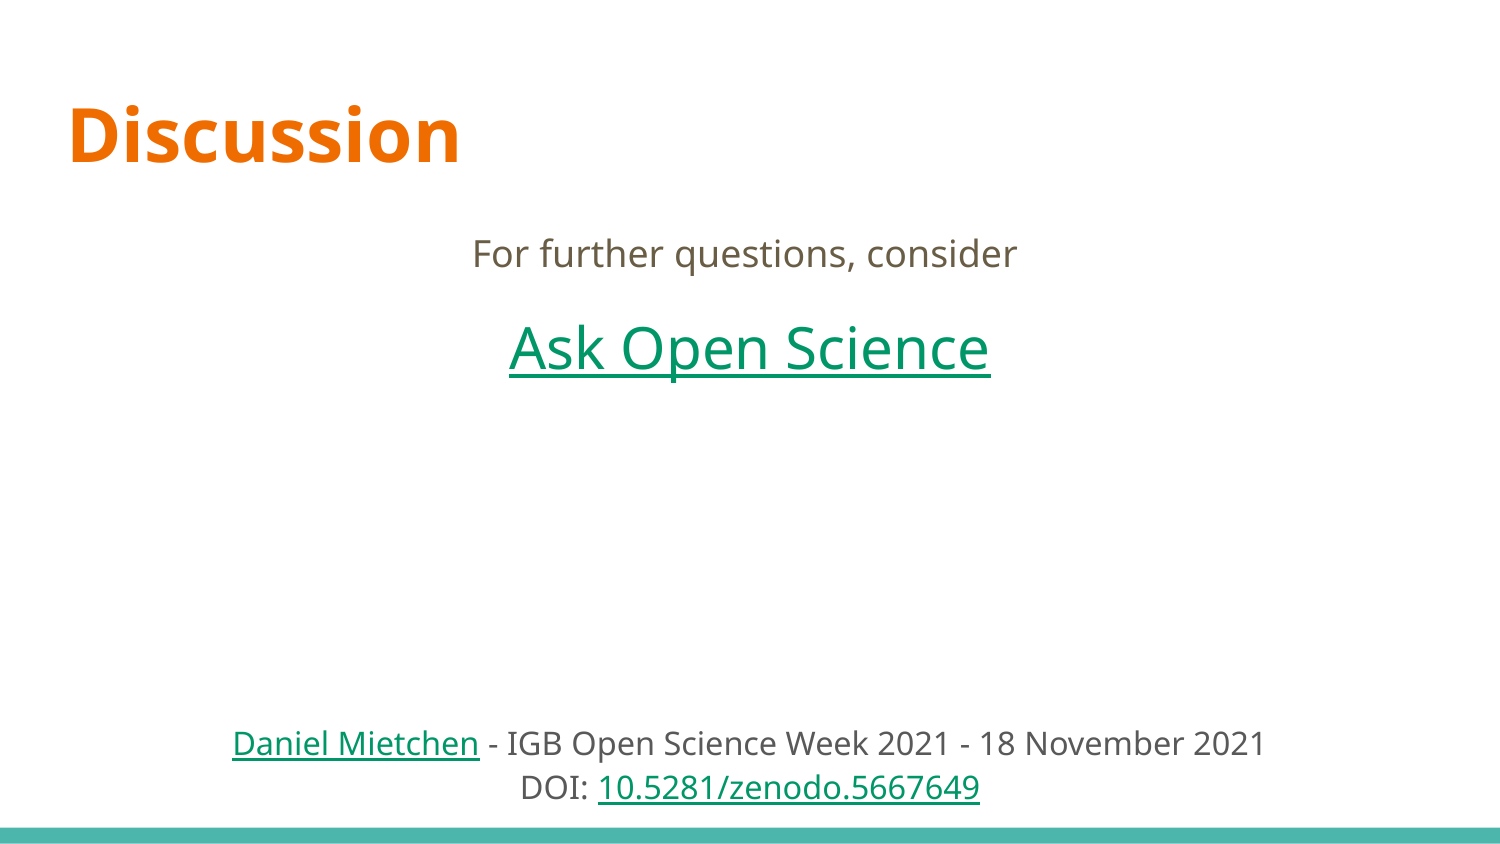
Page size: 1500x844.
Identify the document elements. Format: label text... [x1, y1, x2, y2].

list For further questions, consider Ask Open Science [51, 207, 1449, 713]
text_box Daniel Mietchen - IGB Open Science Week 2021 - 18 November 2021 DOI: 10.5281/zenodo.5667649 [119, 708, 1381, 828]
title Discussion [51, 72, 1449, 207]
